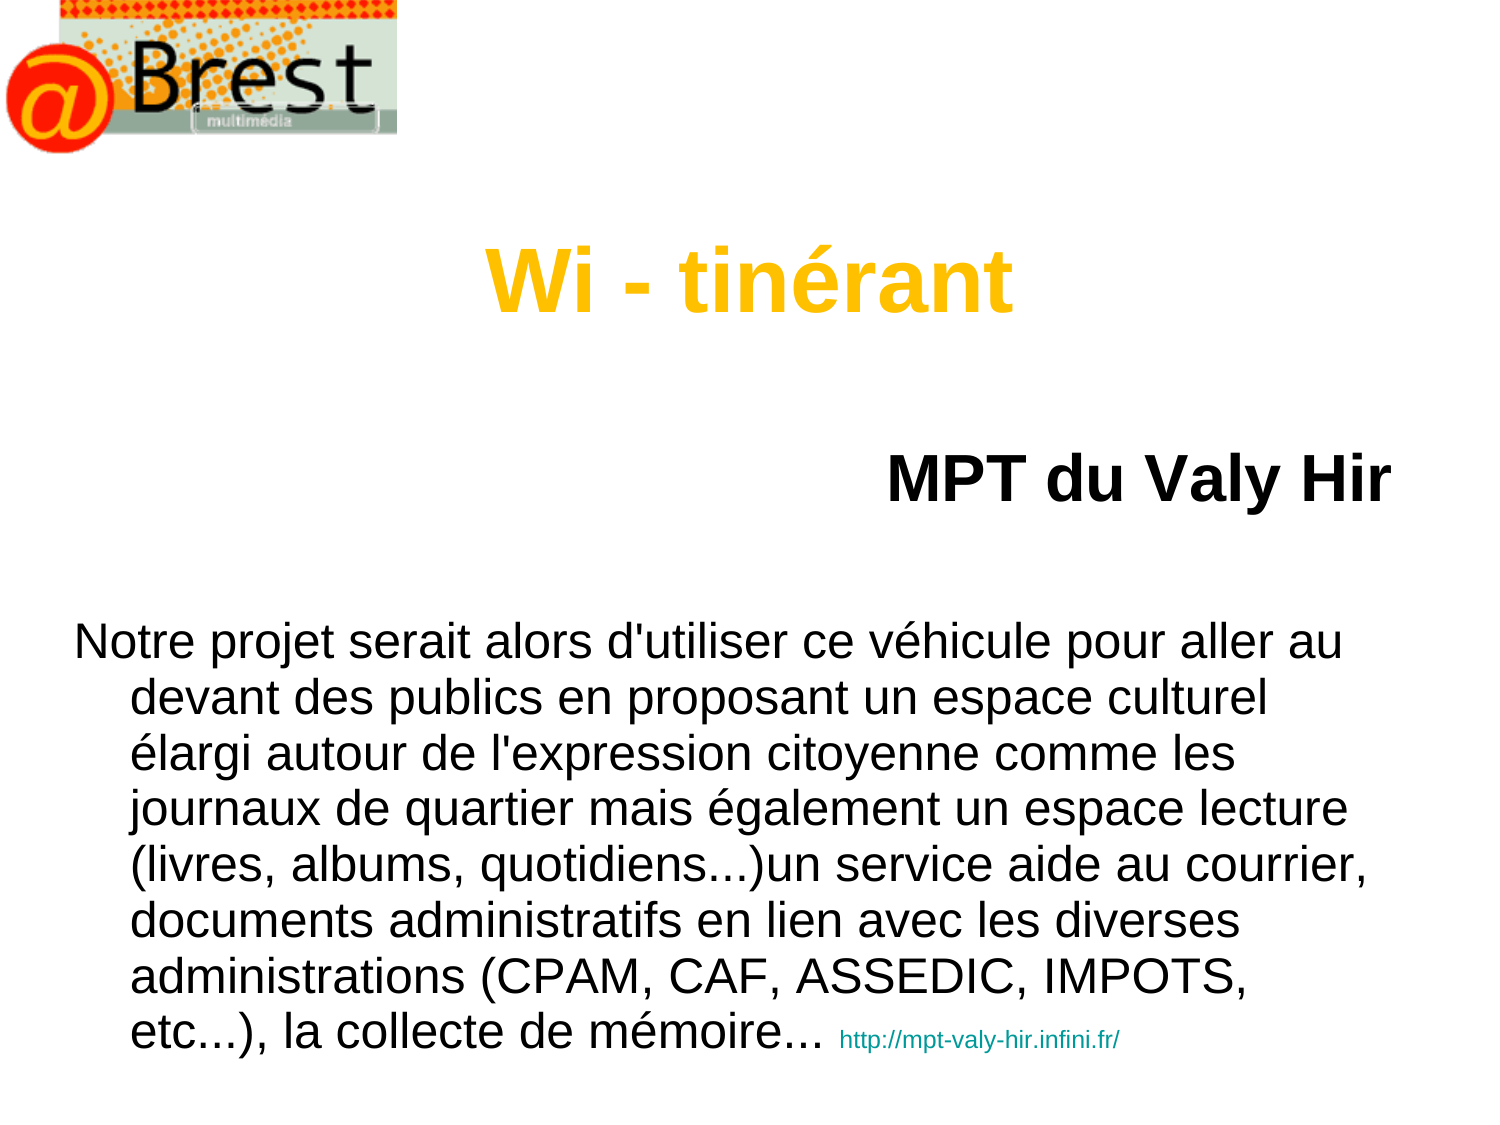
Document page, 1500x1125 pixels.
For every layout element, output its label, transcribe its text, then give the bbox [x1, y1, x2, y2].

picture [0, 0, 397, 157]
list MPT du Valy Hir Notre projet serait alors d'utiliser ce véhicule pour aller au devant des publics en proposant un espace culturel élargi autour de l'expression citoyenne comme les journaux de quartier mais également un espace lecture (livres, albums, quotidiens...)un service aide au courrier, documents administratifs en lien avec les diverses administrations (CPAM, CAF, ASSEDIC, IMPOTS, etc...), la collecte de mémoire... http://mpt-valy-hir.infini.fr/ [58, 433, 1409, 1125]
title Wi - tinérant [0, 187, 1500, 375]
